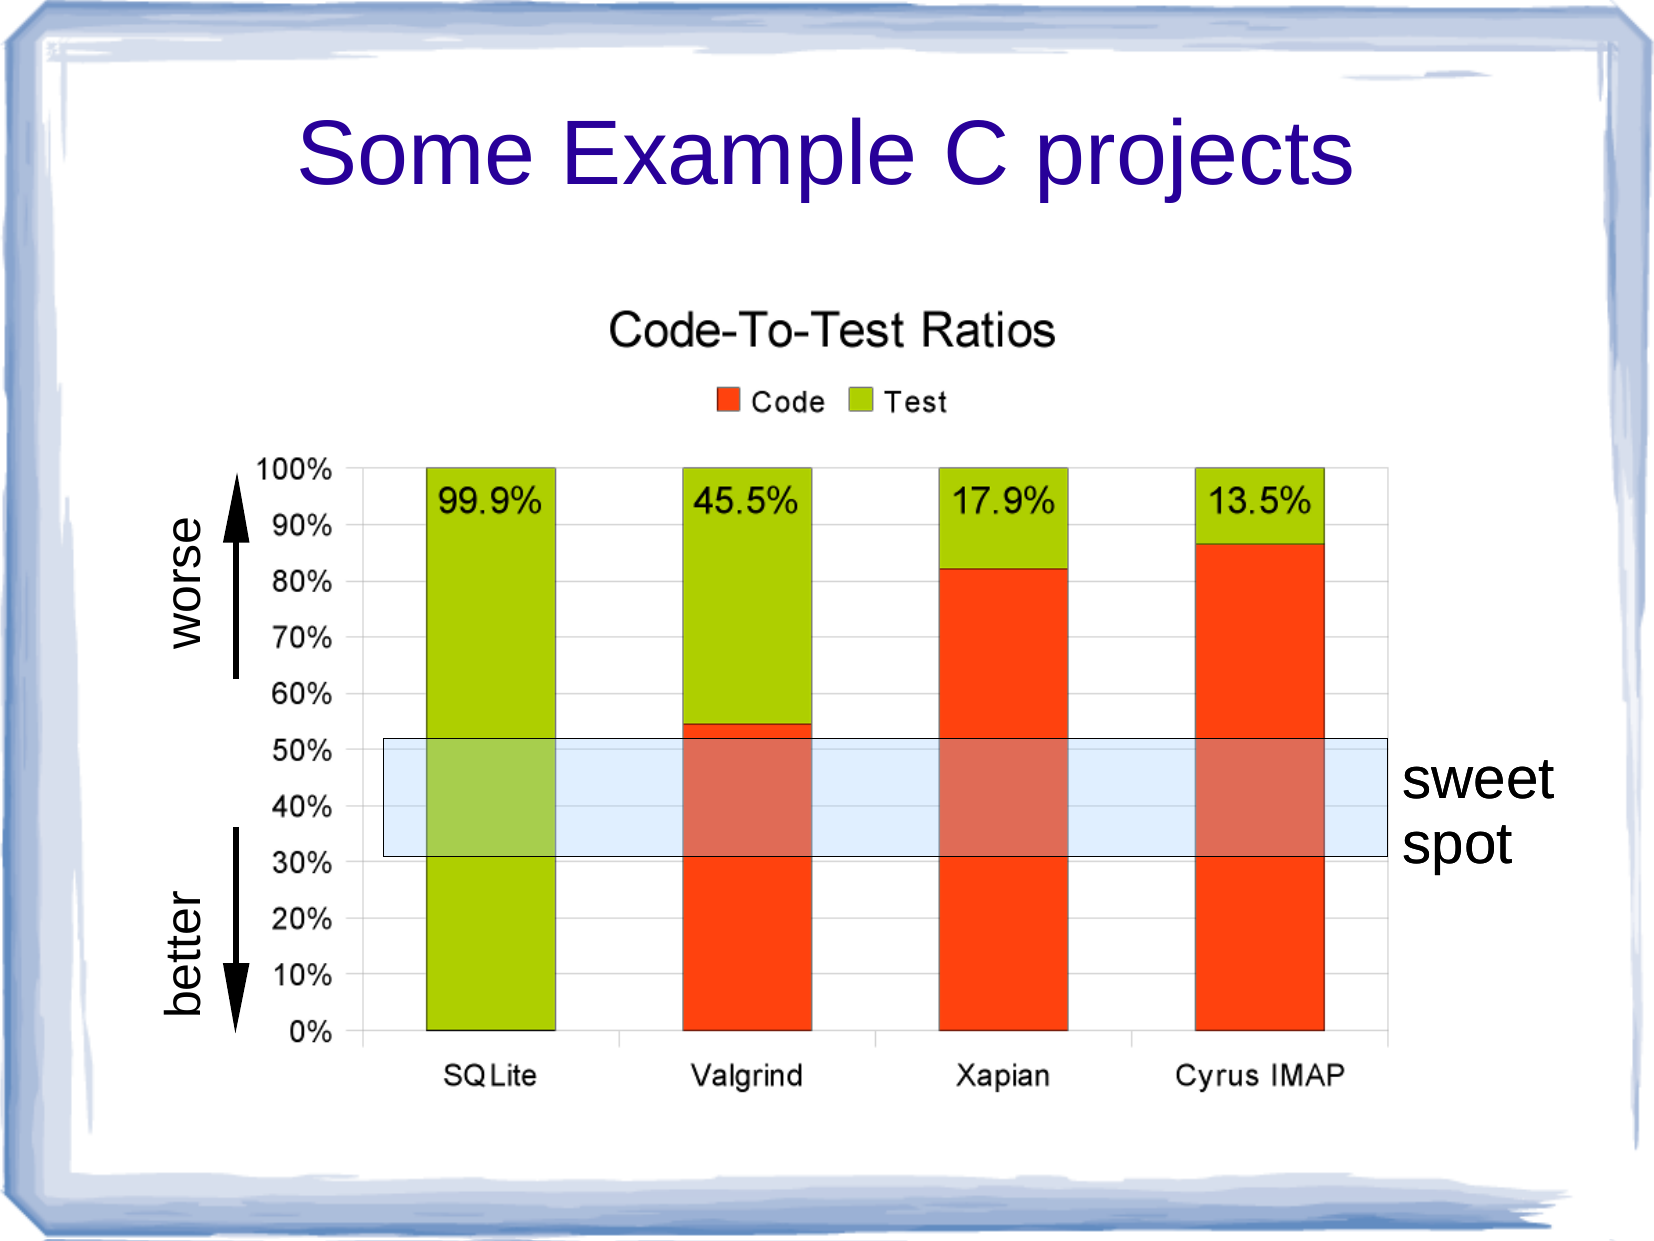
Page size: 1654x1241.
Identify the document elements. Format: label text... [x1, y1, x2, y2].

text_box worse [147, 478, 221, 665]
text_box sweet spot [1387, 738, 1570, 884]
text_box [383, 738, 1387, 857]
picture [0, 0, 1654, 1241]
text_box better [147, 854, 222, 1034]
title Some Example C projects [82, 49, 1571, 257]
